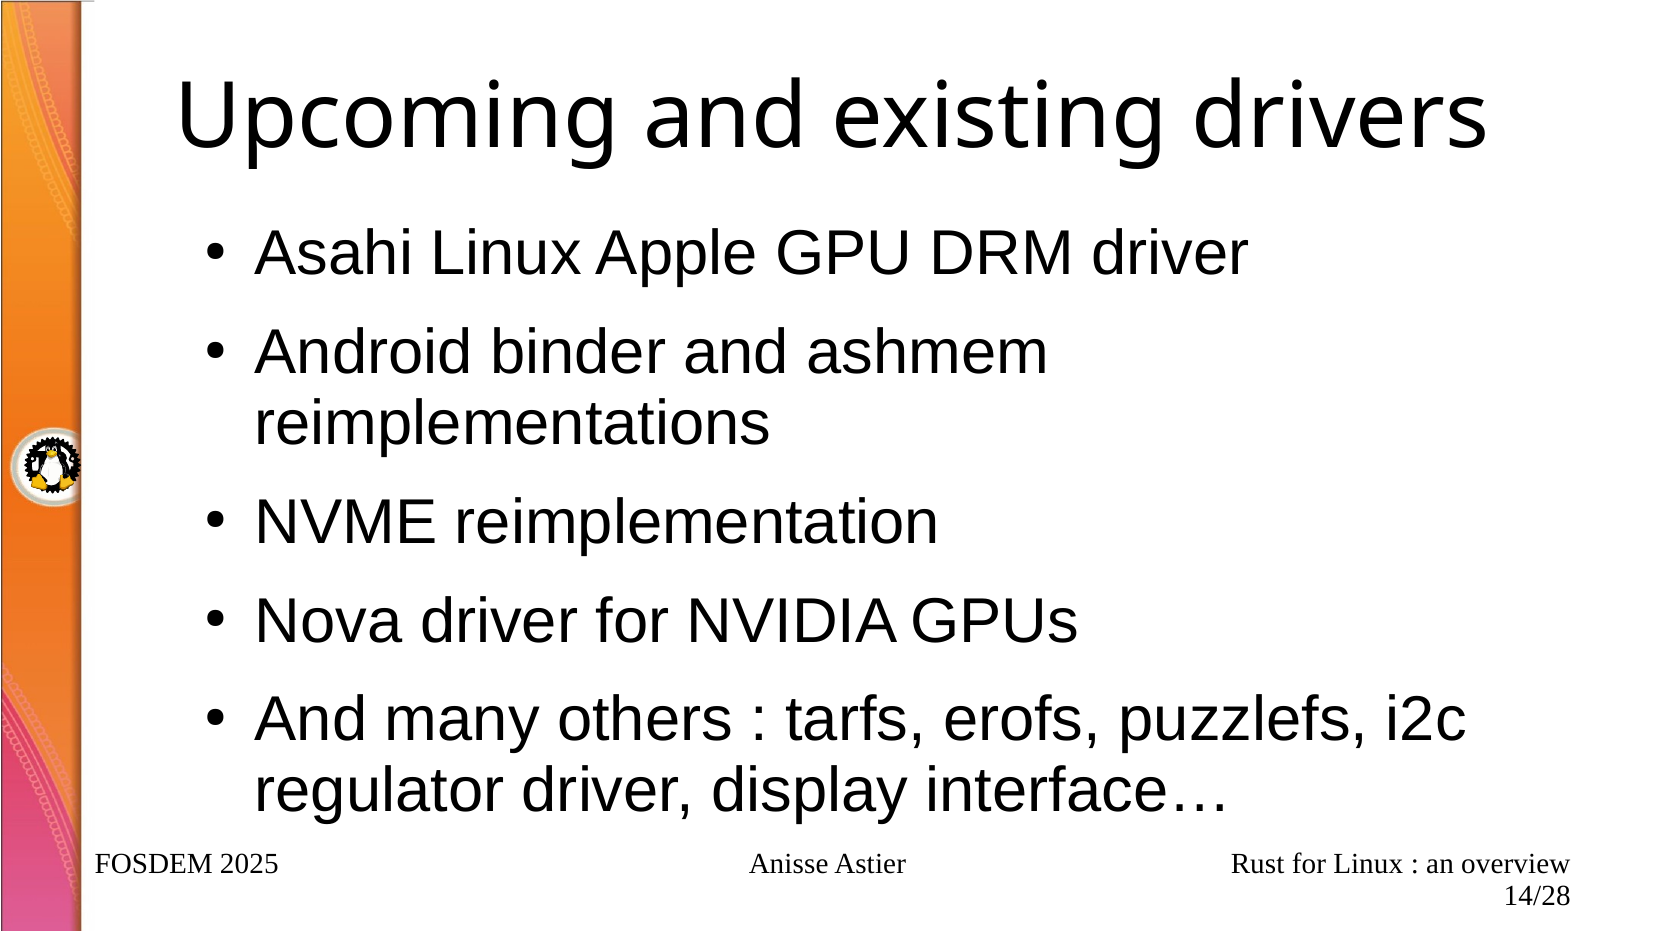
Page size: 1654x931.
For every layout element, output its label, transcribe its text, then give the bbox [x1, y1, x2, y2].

picture [2, 2, 95, 931]
list Asahi Linux Apple GPU DRM driver Android binder and ashmem reimplementations NVME reimplementation Nova driver for NVIDIA GPUs And many others : tarfs, erofs, puzzlefs, i2c regulator driver, display interface… [187, 217, 1571, 826]
title Upcoming and existing drivers [94, 37, 1571, 188]
